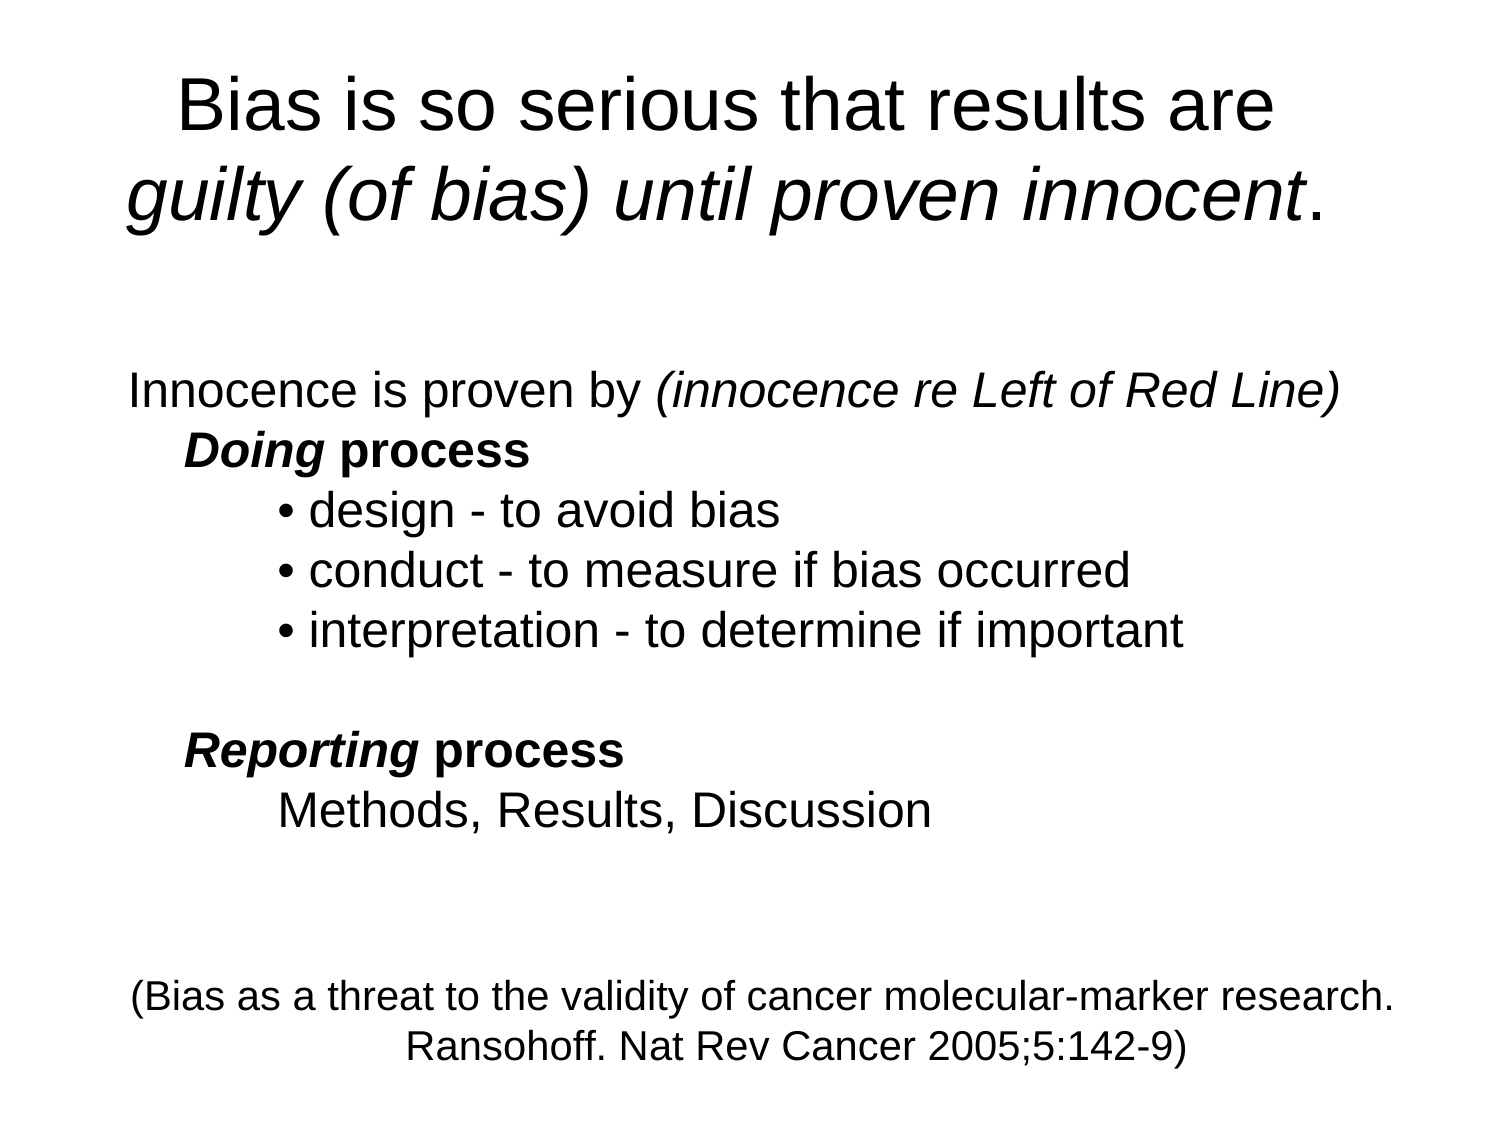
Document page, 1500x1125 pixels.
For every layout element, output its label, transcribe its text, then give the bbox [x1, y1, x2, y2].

list Innocence is proven by (innocence re Left of Red Line) Doing process • design - to avoid bias • conduct - to measure if bias occurred • interpretation - to determine if important Reporting process Methods, Results, Discussion (Bias as a threat to the validity of cancer molecular-marker research. Ransohoff. Nat Rev Cancer 2005;5:142-9) [112, 350, 1425, 1088]
title Bias is so serious that results are guilty (of bias) until proven innocent. [87, 48, 1388, 244]
